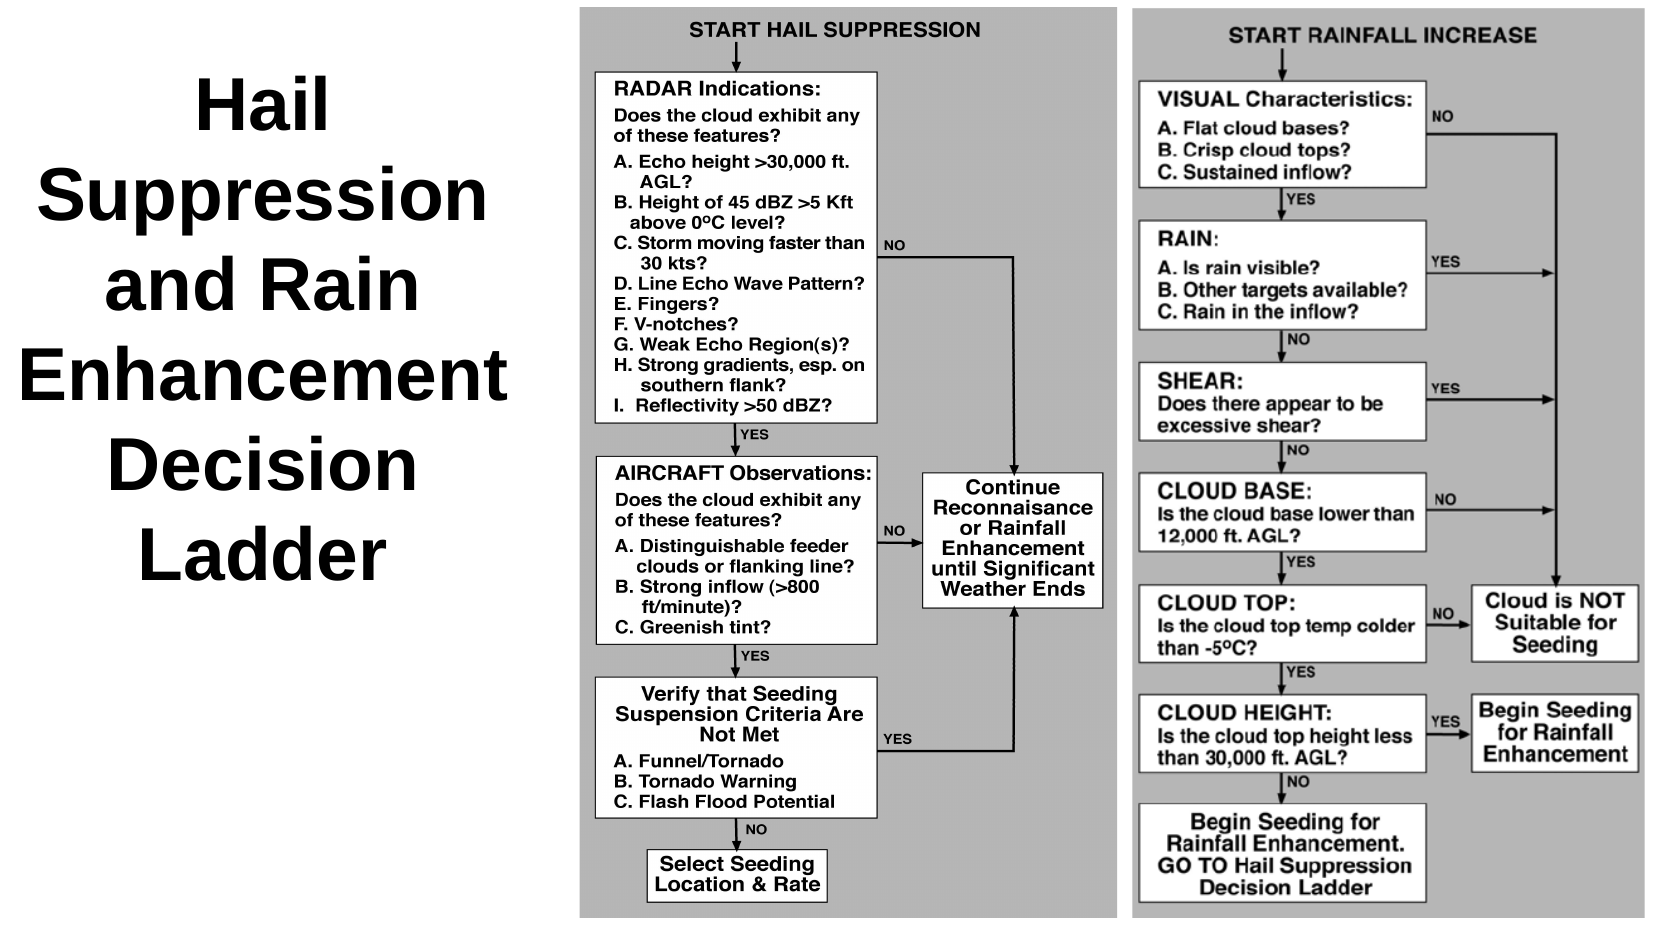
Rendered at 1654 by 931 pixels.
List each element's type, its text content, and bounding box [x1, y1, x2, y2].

title Hail Suppression and Rain Enhancement Decision Ladder [0, 13, 526, 638]
picture [579, 7, 1118, 918]
picture [1132, 2, 1645, 918]
